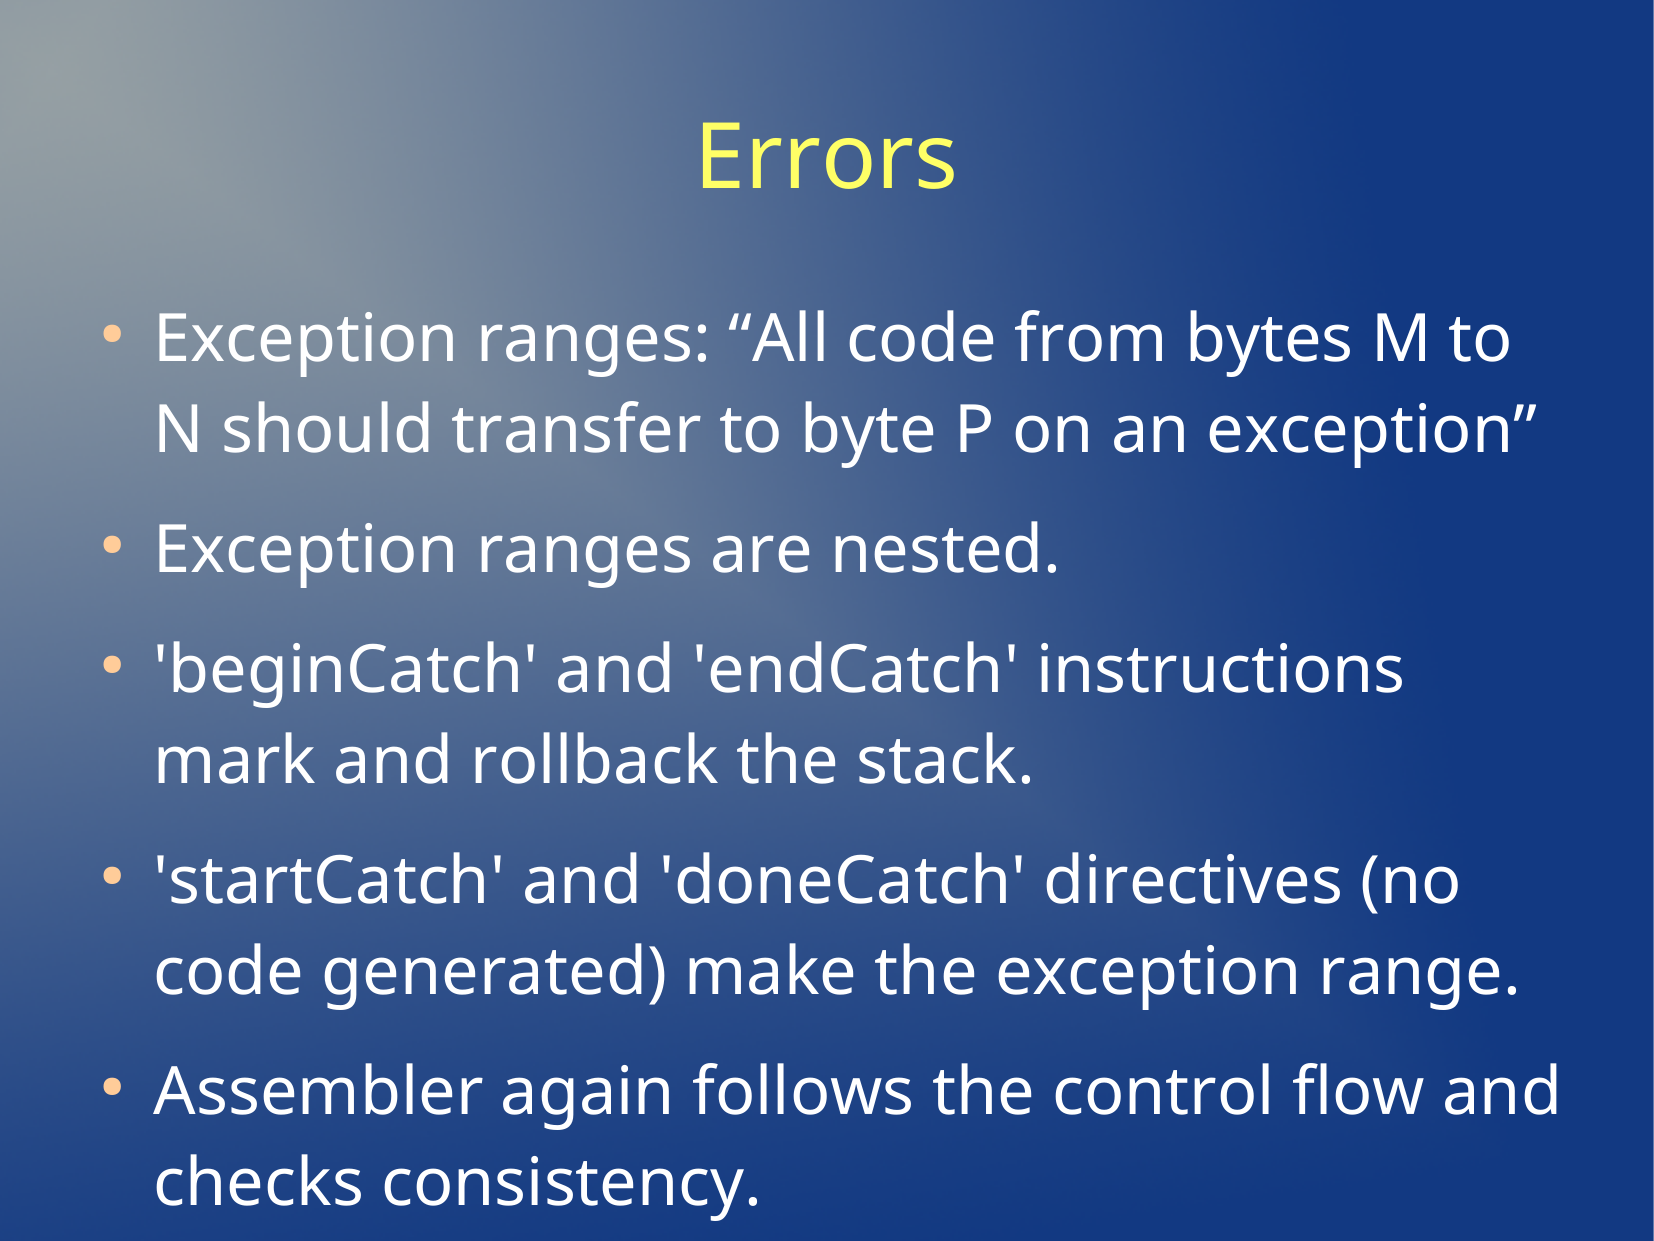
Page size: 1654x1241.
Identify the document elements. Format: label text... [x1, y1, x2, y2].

list Exception ranges: “All code from bytes M to N should transfer to byte P on an exception” Exception ranges are nested. 'beginCatch' and 'endCatch' instructions mark and rollback the stack. 'startCatch' and 'doneCatch' directives (no code generated) make the exception range. Assembler again follows the control flow and checks consistency. [82, 290, 1571, 1133]
picture [0, 0, 1654, 1241]
title Errors [82, 56, 1571, 250]
